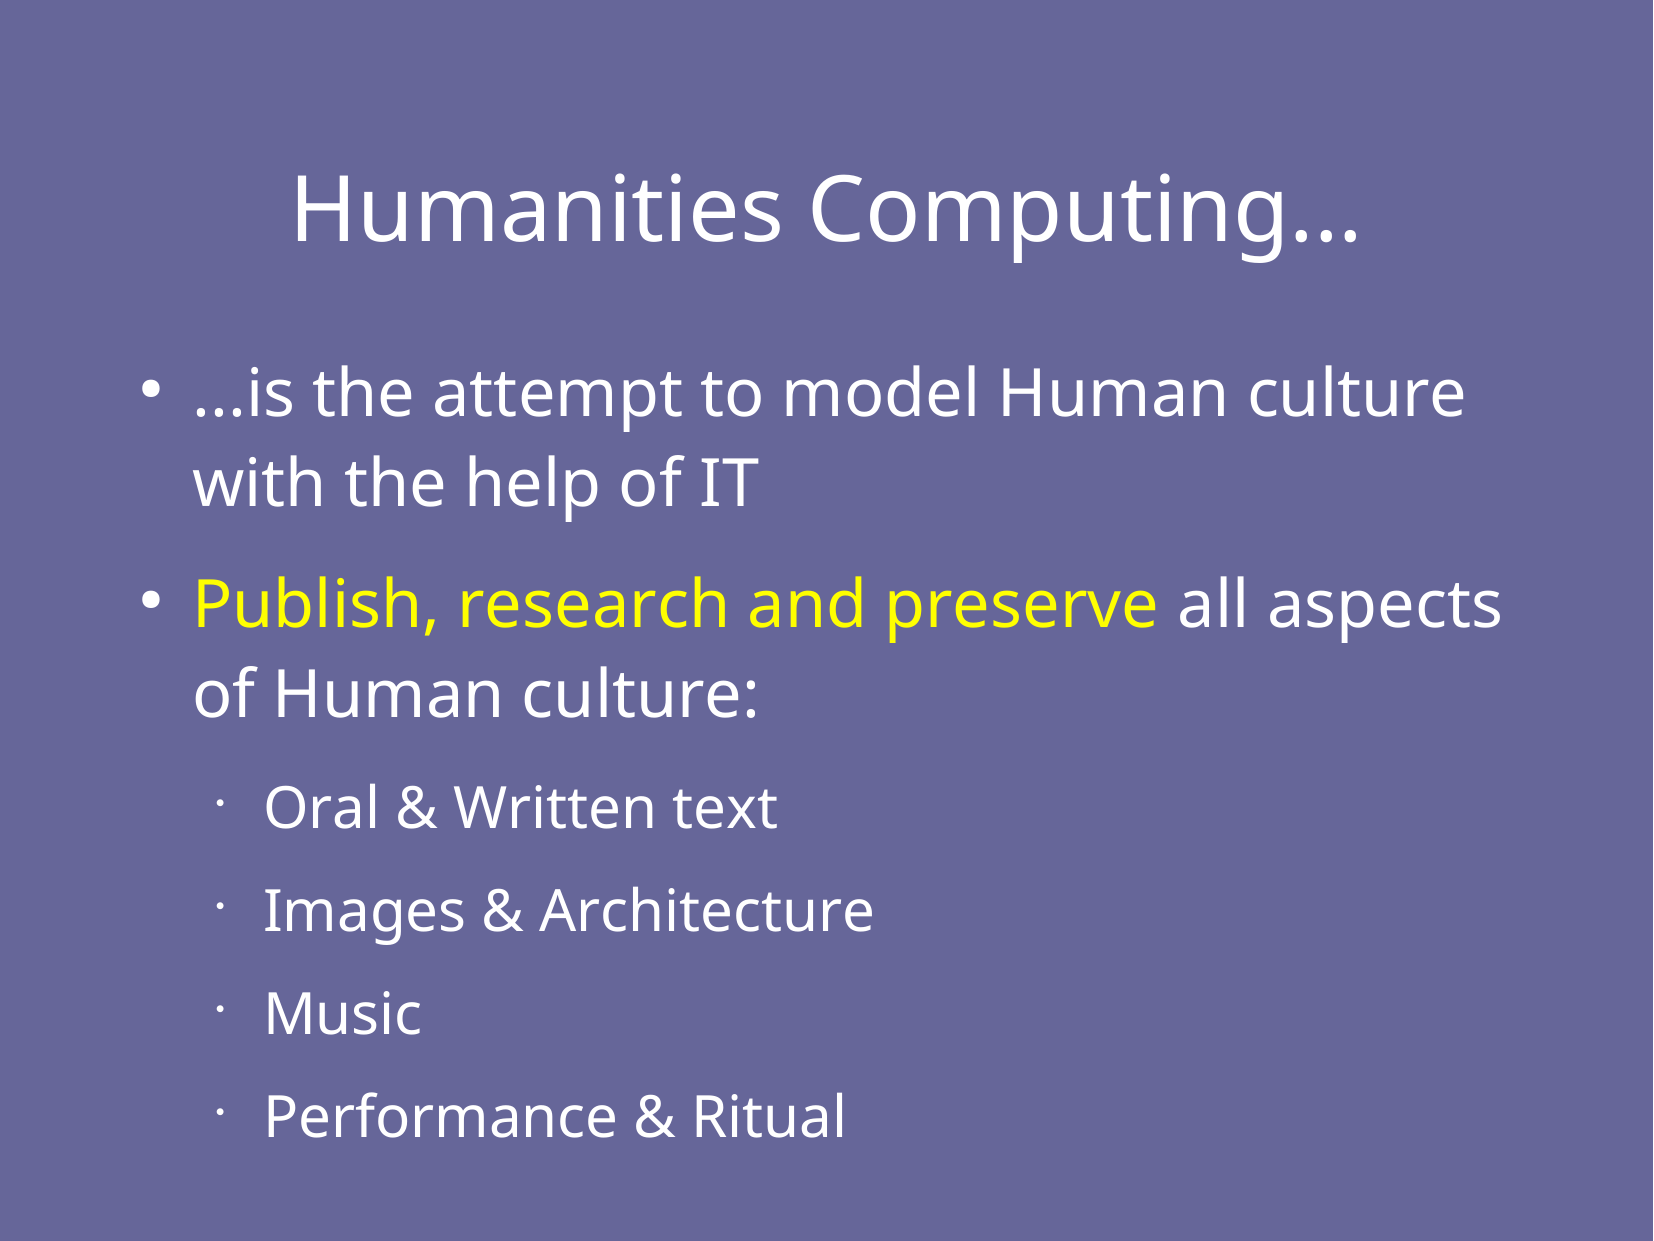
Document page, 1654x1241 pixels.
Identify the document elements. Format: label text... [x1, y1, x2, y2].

list ...is the attempt to model Human culture with the help of IT Publish, research and preserve all aspects of Human culture: Oral & Written text Images & Architecture Music Performance & Ritual [121, 344, 1534, 1145]
title Humanities Computing... [121, 102, 1534, 311]
